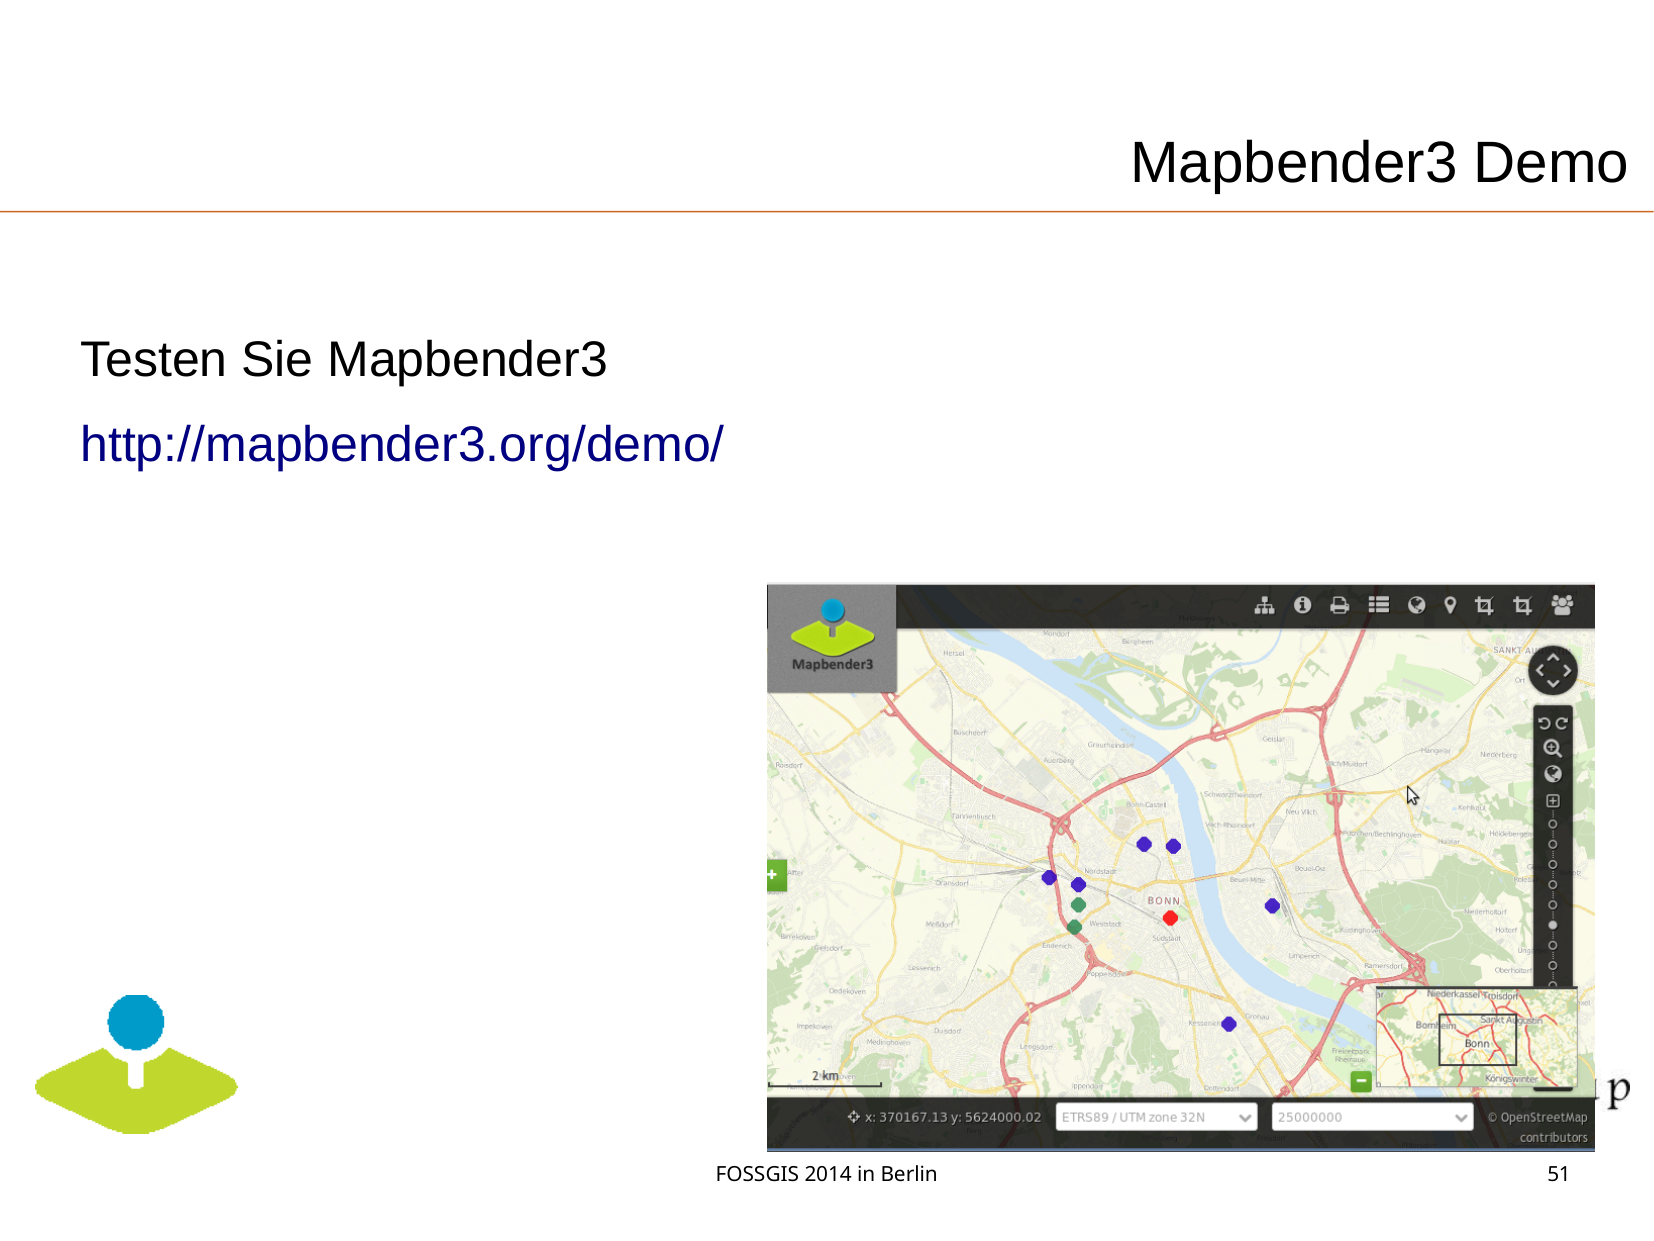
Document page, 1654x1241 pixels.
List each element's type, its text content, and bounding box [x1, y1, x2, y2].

list Testen Sie Mapbender3 http://mapbender3.org/demo/ [80, 330, 1536, 1051]
title Mapbender3 Demo [141, 105, 1630, 219]
picture [767, 582, 1630, 1152]
picture [35, 995, 240, 1134]
